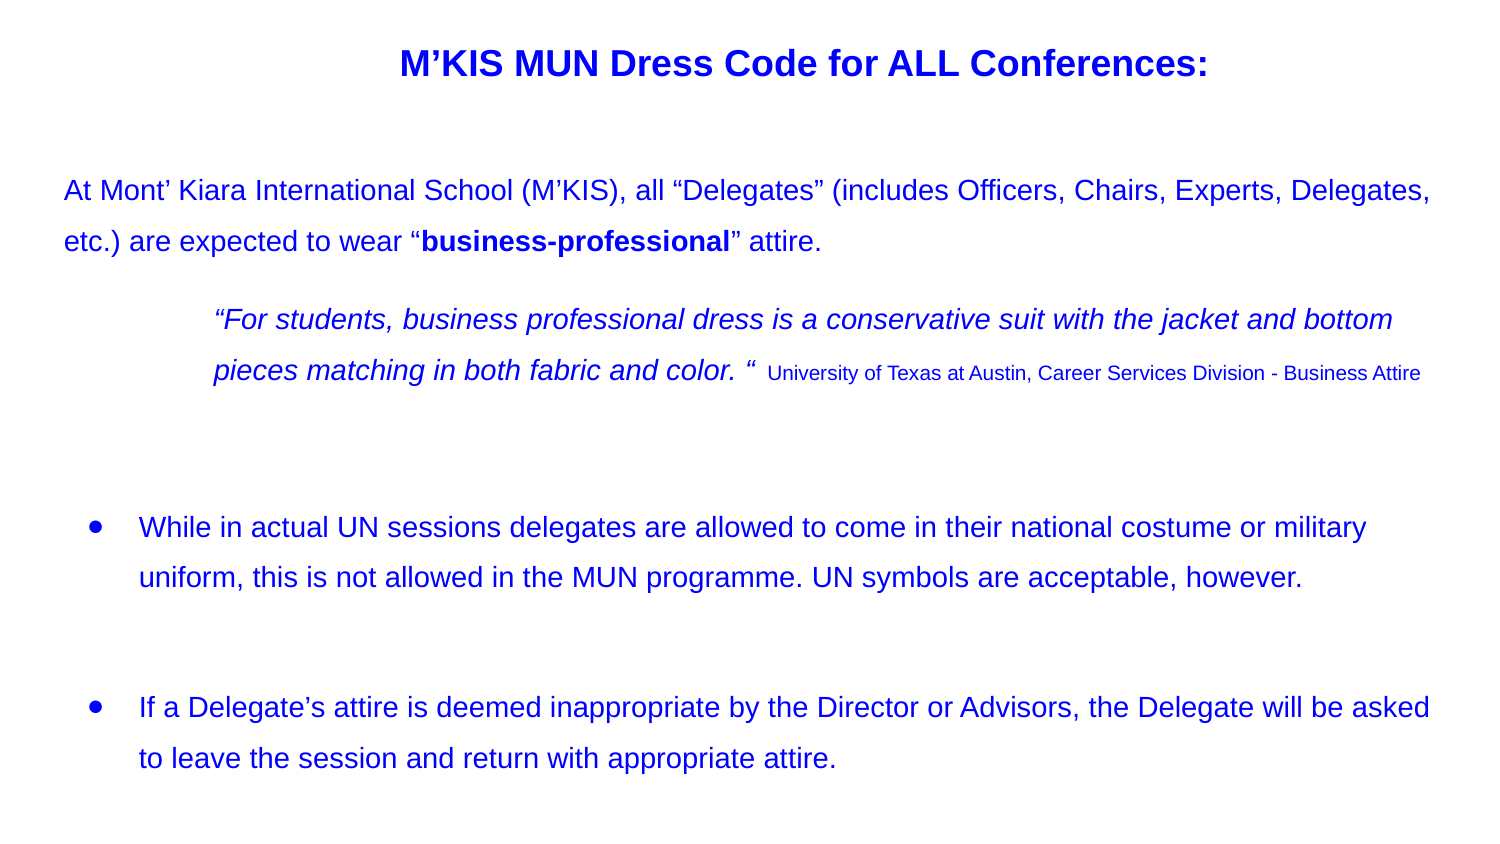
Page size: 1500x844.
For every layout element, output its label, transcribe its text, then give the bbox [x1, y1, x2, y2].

list M’KIS MUN Dress Code for ALL Conferences: [317, 12, 1302, 112]
text_box At Mont’ Kiara International School (M’KIS), all “Delegates” (includes Officers, Chairs, Experts, Delegates, etc.) are expected to wear “business-professional” attire. “For students, business professional dress is a conservative suit with the jacket and bottom pieces matching in both fabric and color. “ University of Texas at Austin, Career Services Division - Business Attire While in actual UN sessions delegates are allowed to come in their national costume or military uniform, this is not allowed in the MUN programme. UN symbols are acceptable, however. If a Delegate’s attire is deemed inappropriate by the Director or Advisors, the Delegate will be asked to leave the session and return with appropriate attire. [48, 140, 1451, 805]
